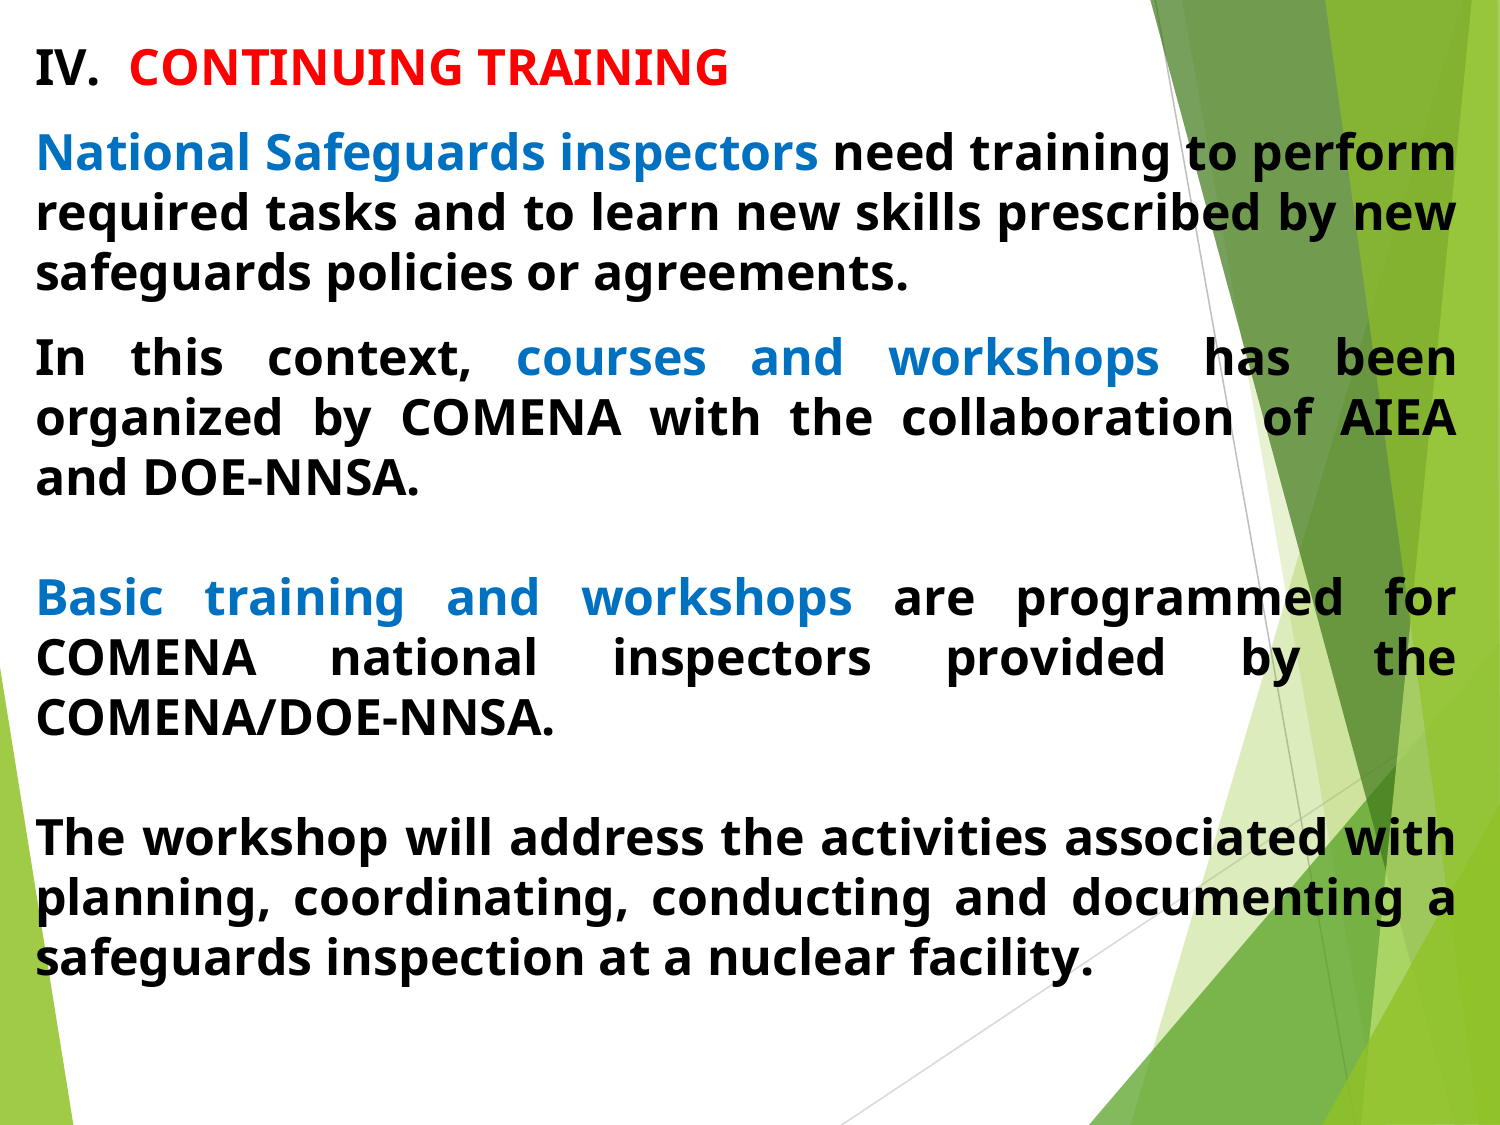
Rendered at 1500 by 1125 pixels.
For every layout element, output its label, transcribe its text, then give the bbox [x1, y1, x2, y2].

text_box CONTINUING TRAINING National Safeguards inspectors need training to perform required tasks and to learn new skills prescribed by new safeguards policies or agreements. In this context, courses and workshops has been organized by COMENA with the collaboration of AIEA and DOE-NNSA. Basic training and workshops are programmed for COMENA national inspectors provided by the COMENA/DOE-NNSA. The workshop will address the activities associated with planning, coordinating, conducting and documenting a safeguards inspection at a nuclear facility. [20, 28, 1473, 993]
